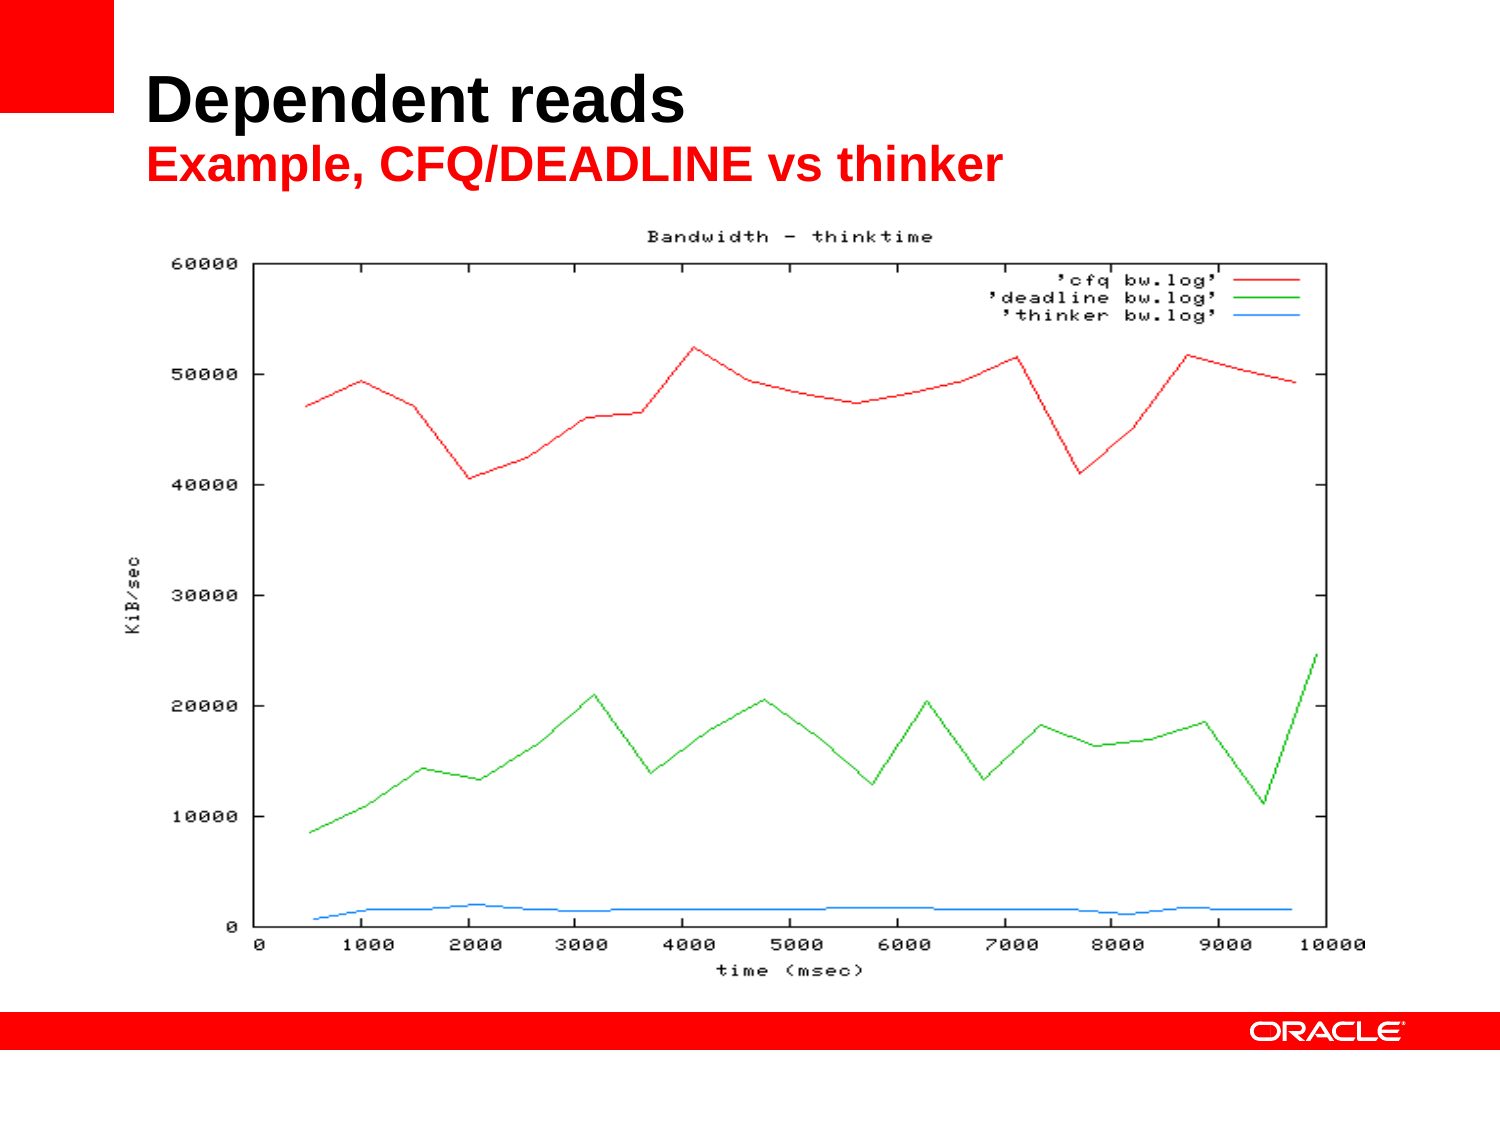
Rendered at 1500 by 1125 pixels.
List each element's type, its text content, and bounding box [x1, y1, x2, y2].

picture [0, 0, 114, 113]
picture [0, 1012, 1500, 1050]
title Dependent reads Example, CFQ/DEADLINE vs thinker [145, 57, 1390, 198]
picture [112, 212, 1365, 981]
